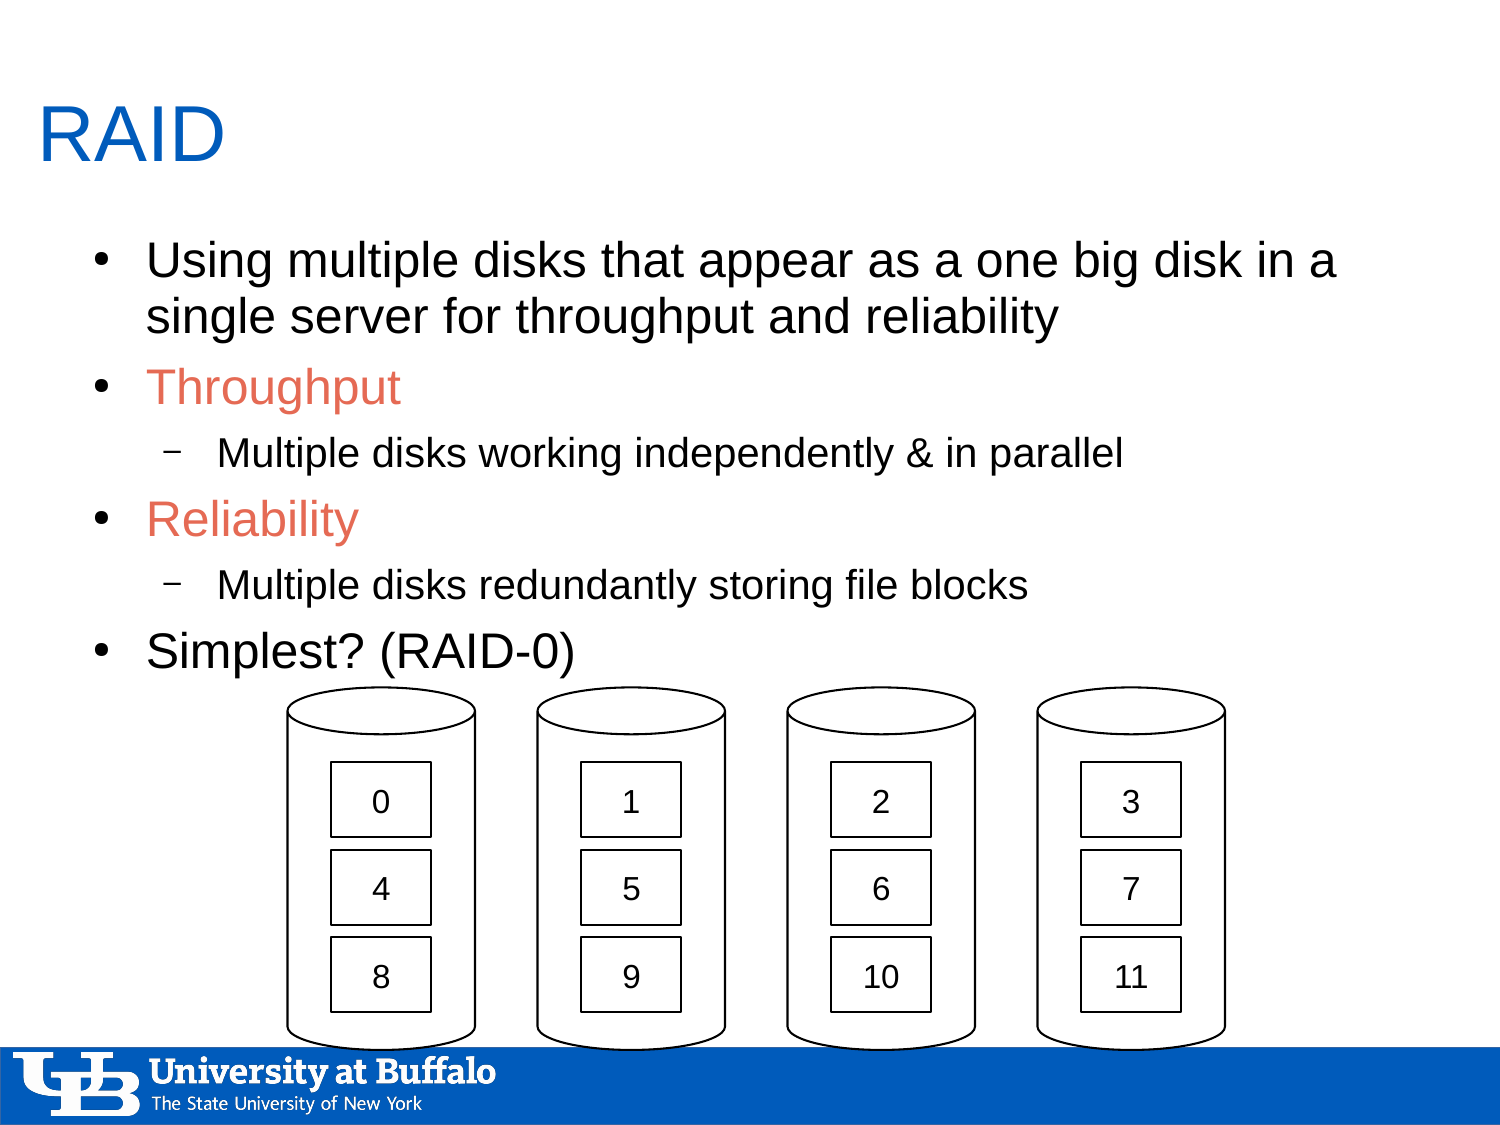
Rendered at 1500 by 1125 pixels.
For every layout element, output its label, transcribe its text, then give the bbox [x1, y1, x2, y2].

text_box [1037, 713, 1225, 1050]
text_box 0 [331, 762, 431, 838]
text_box 10 [831, 937, 932, 1013]
picture [13, 1052, 496, 1116]
text_box [287, 713, 475, 1050]
text_box 7 [1081, 849, 1182, 925]
text_box 3 [1081, 762, 1181, 838]
text_box [787, 711, 976, 1050]
text_box 11 [1081, 937, 1182, 1013]
text_box 4 [331, 849, 432, 925]
text_box 9 [581, 937, 682, 1013]
title RAID [37, 95, 1388, 173]
text_box 8 [331, 937, 432, 1013]
text_box 1 [581, 762, 681, 838]
text_box 5 [581, 849, 682, 925]
text_box [537, 711, 726, 1050]
text_box 6 [831, 849, 932, 925]
list Using multiple disks that appear as a one big disk in a single server for throughput and reliability Throughput Multiple disks working independently & in parallel Reliability Multiple disks redundantly storing file blocks Simplest? (RAID-0) [75, 232, 1425, 886]
text_box 2 [831, 762, 932, 838]
